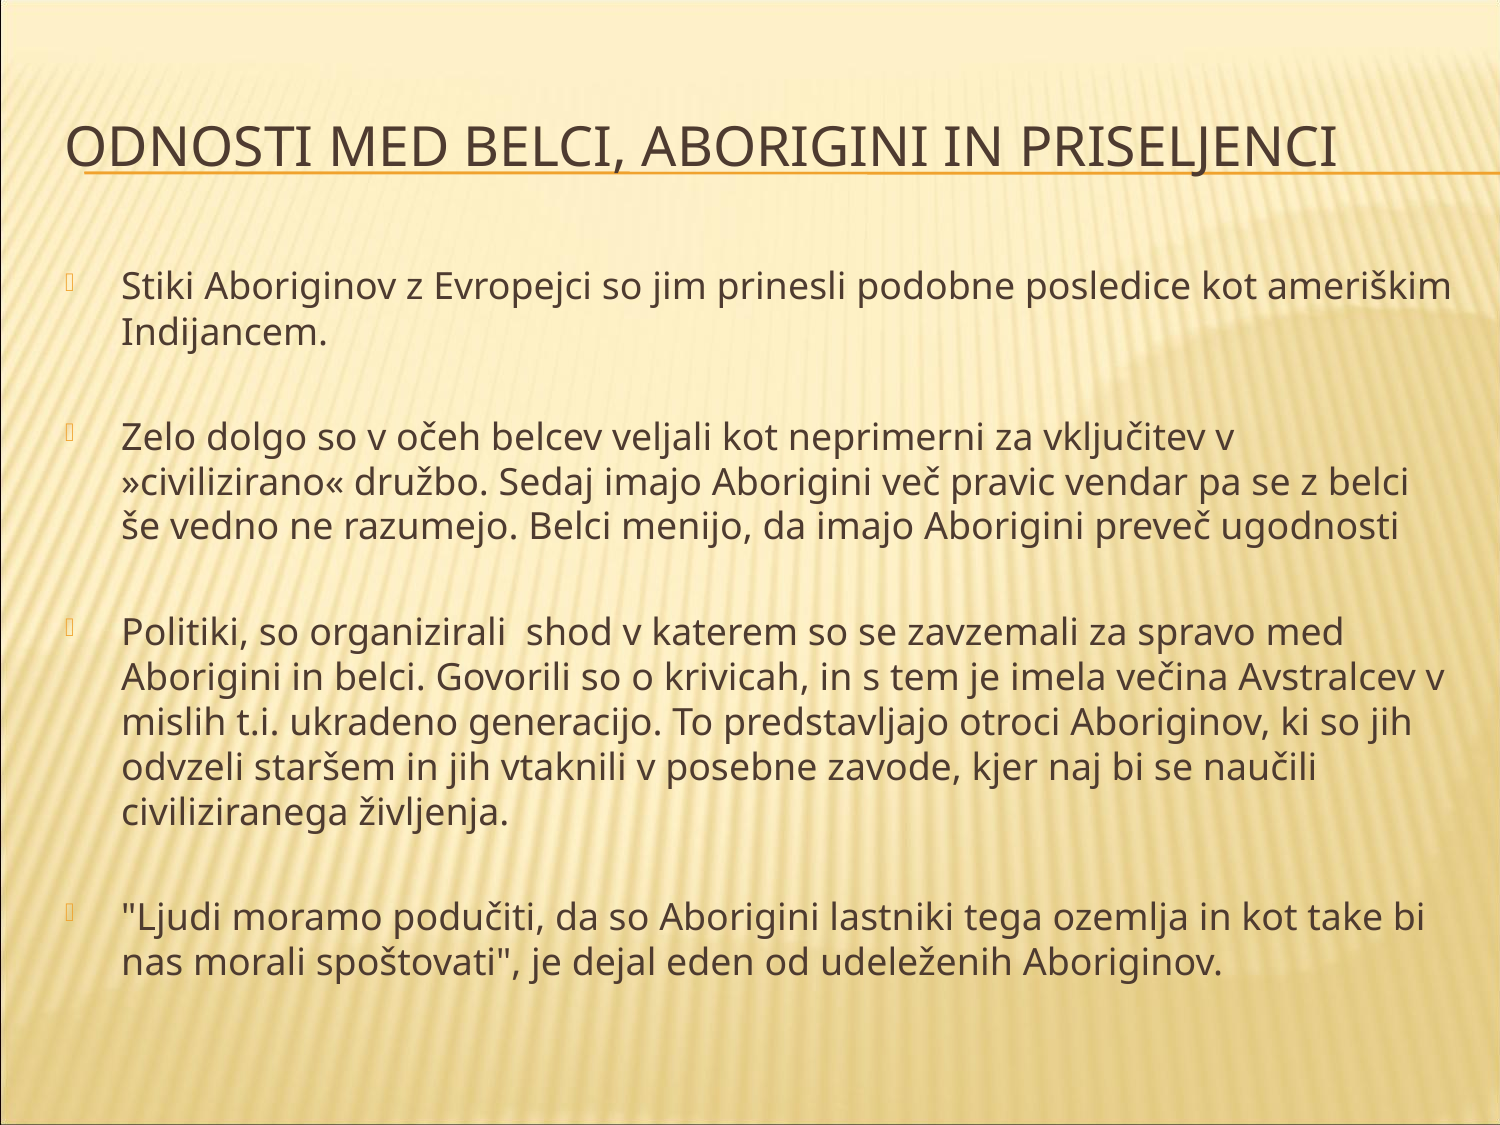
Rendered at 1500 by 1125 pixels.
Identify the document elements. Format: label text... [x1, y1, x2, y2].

title oDNOSTI MED BELCI, ABORIGINI IN PRISELJENCI [50, 75, 1475, 213]
list Stiki Aboriginov z Evropejci so jim prinesli podobne posledice kot ameriškim Indijancem. Zelo dolgo so v očeh belcev veljali kot neprimerni za vključitev v »civilizirano« družbo. Sedaj imajo Aborigini več pravic vendar pa se z belci še vedno ne razumejo. Belci menijo, da imajo Aborigini preveč ugodnosti Politiki, so organizirali shod v katerem so se zavzemali za spravo med Aborigini in belci. Govorili so o krivicah, in s tem je imela večina Avstralcev v mislih t.i. ukradeno generacijo. To predstavljajo otroci Aboriginov, ki so jih odvzeli staršem in jih vtaknili v posebne zavode, kjer naj bi se naučili civiliziranega življenja. "Ljudi moramo podučiti, da so Aborigini lastniki tega ozemlja in kot take bi nas morali spoštovati", je dejal eden od udeleženih Aboriginov. [50, 254, 1475, 998]
picture [0, 0, 1500, 1125]
